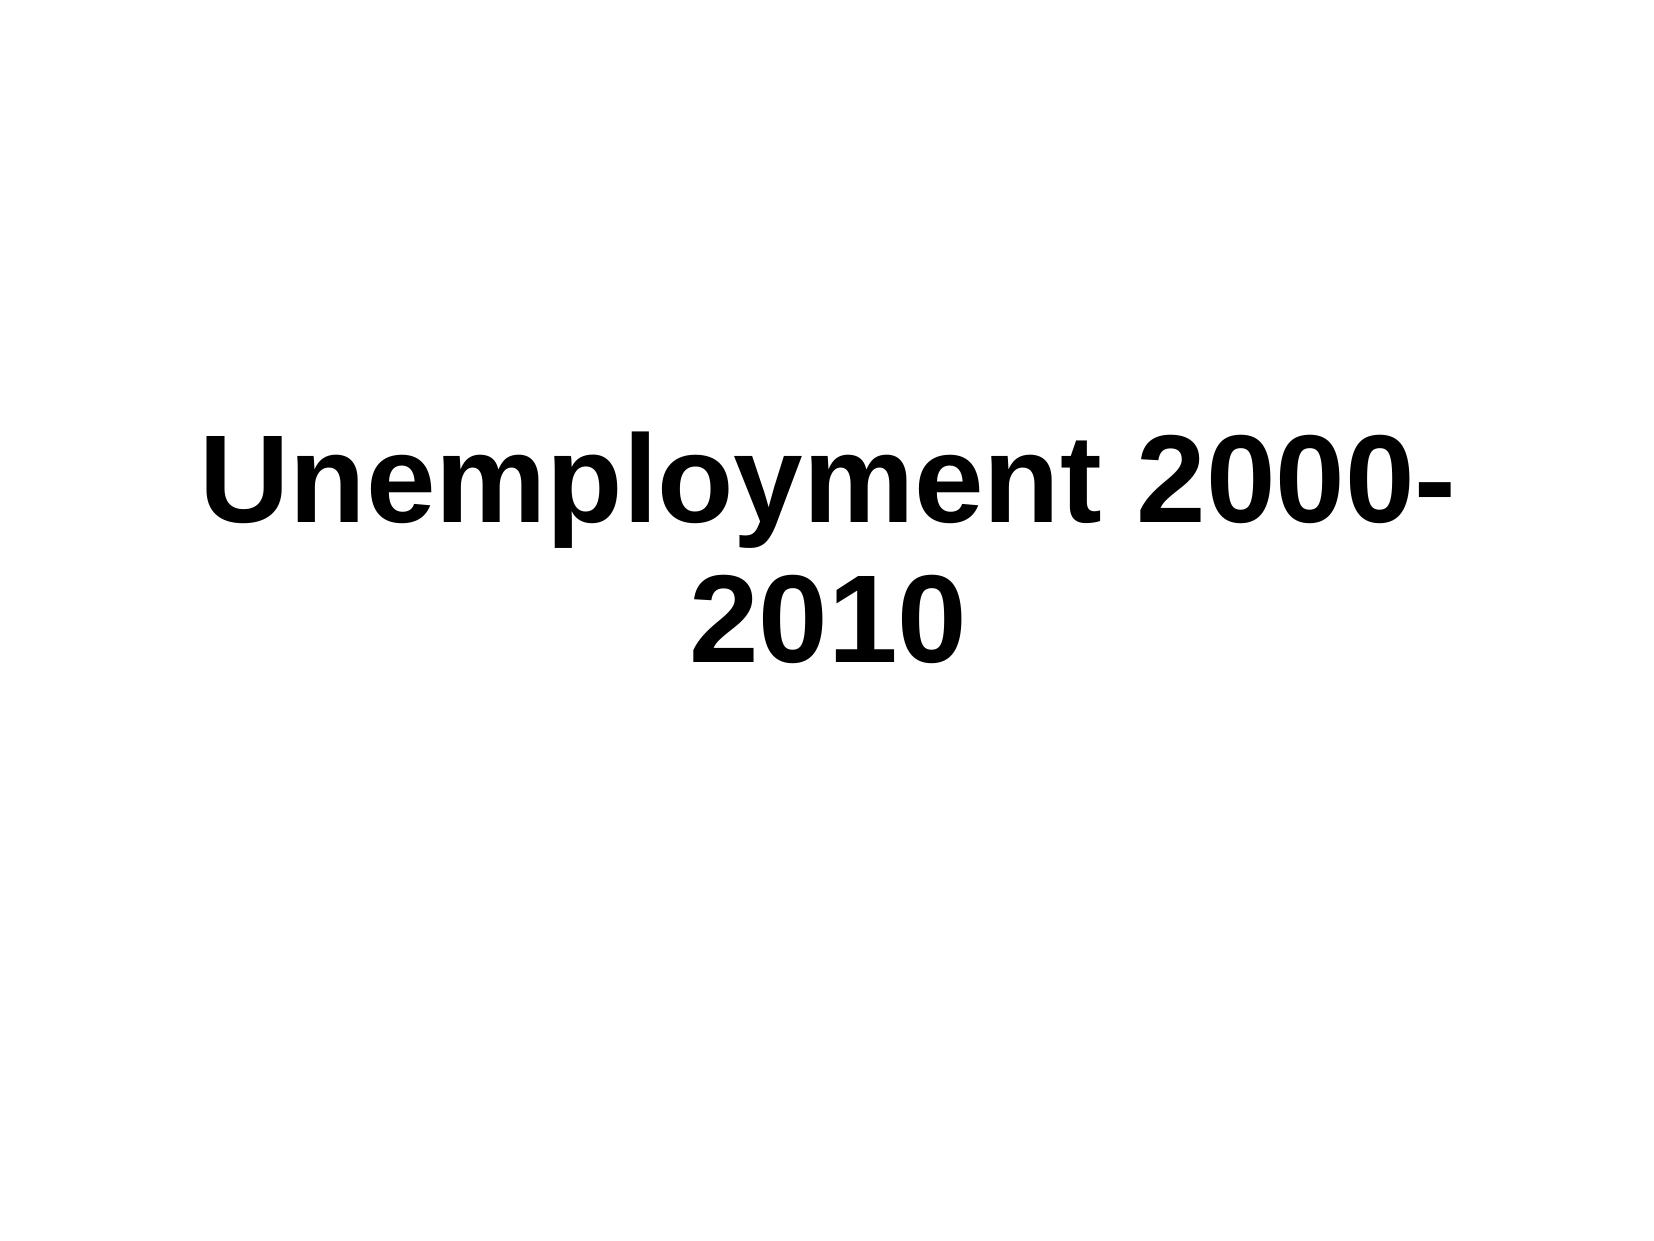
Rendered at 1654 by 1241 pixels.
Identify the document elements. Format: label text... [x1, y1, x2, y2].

text_box Unemployment 2000-2010 [134, 262, 1522, 837]
